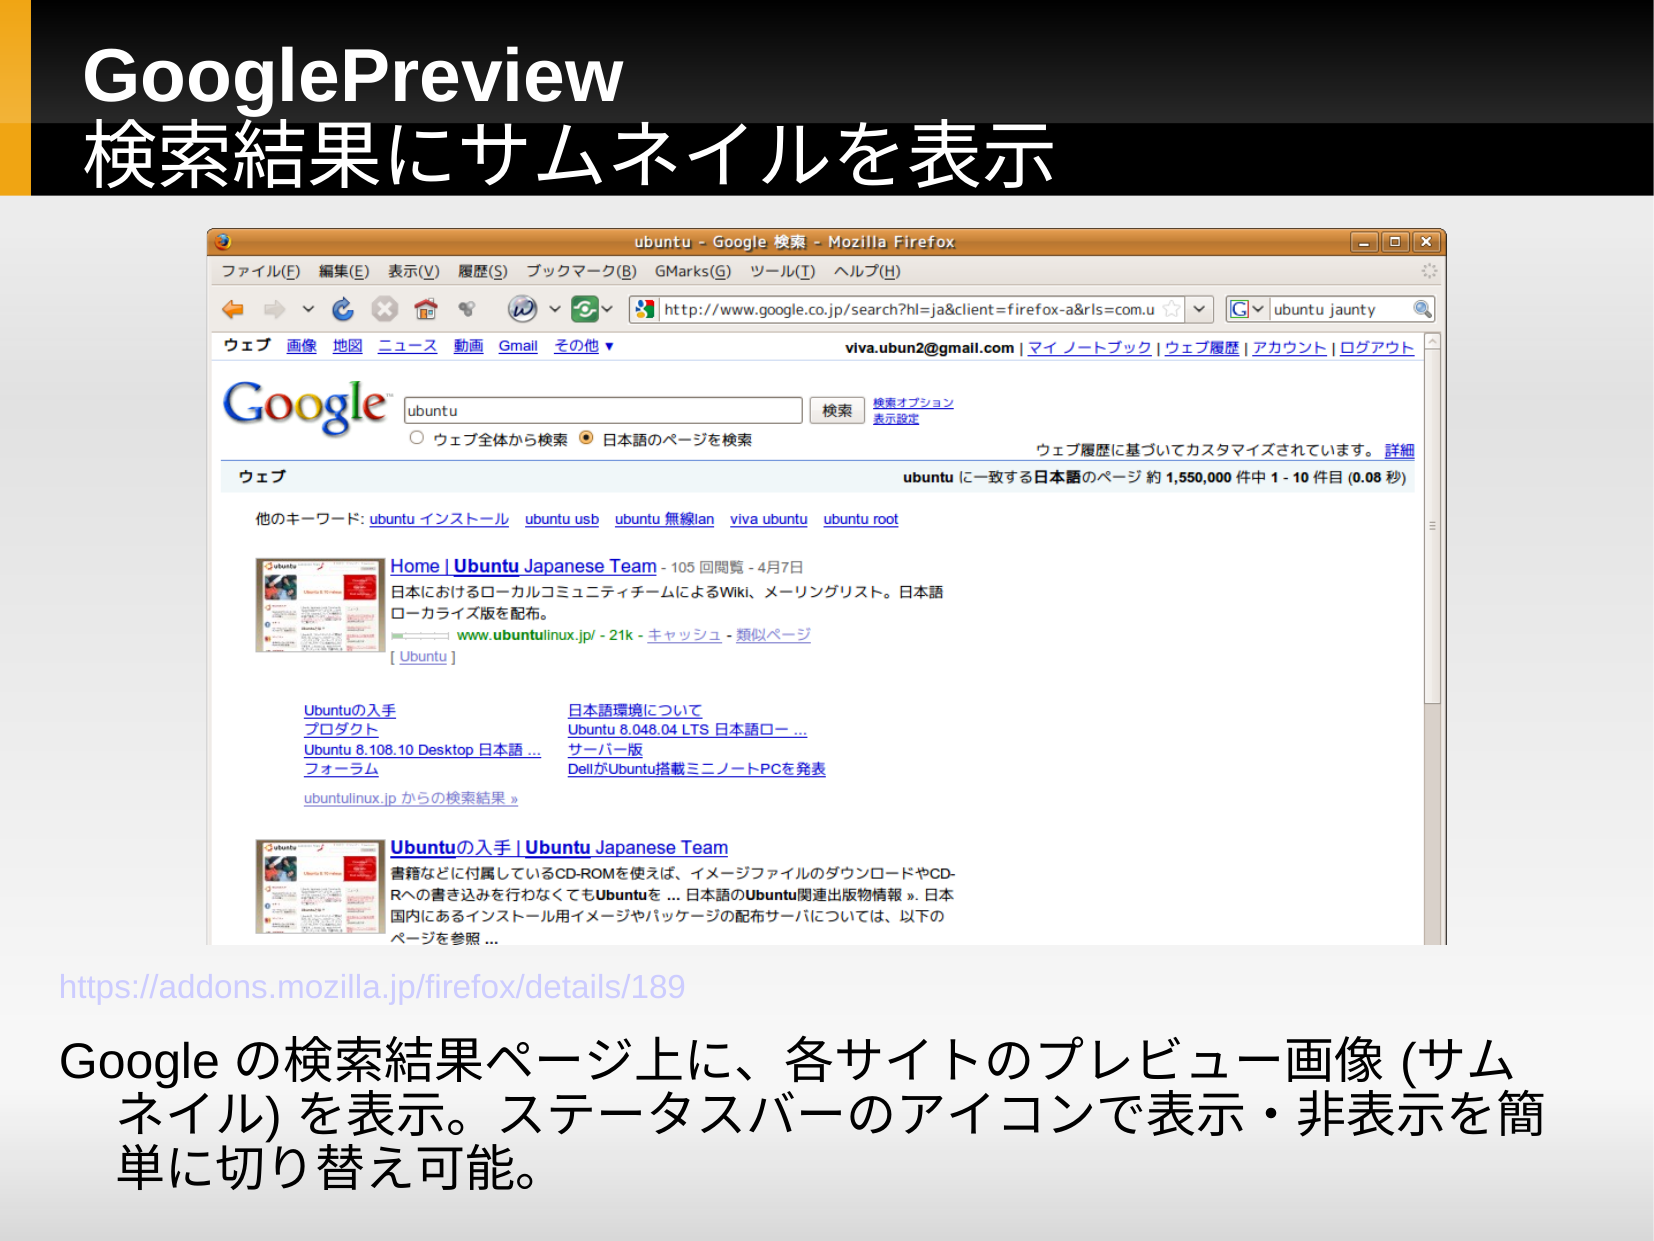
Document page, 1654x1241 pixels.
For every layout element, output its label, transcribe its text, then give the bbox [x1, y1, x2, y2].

list https://addons.mozilla.jp/firefox/details/189 Google の検索結果ページ上に、各サイトのプレビュー画像 (サムネイル) を表示。ステータスバーのアイコンで表示・非表示を簡単に切り替え可能。 [59, 968, 1548, 1235]
title GooglePreview 検索結果にサムネイルを表示 [82, 29, 1571, 203]
picture [0, 0, 1654, 1241]
